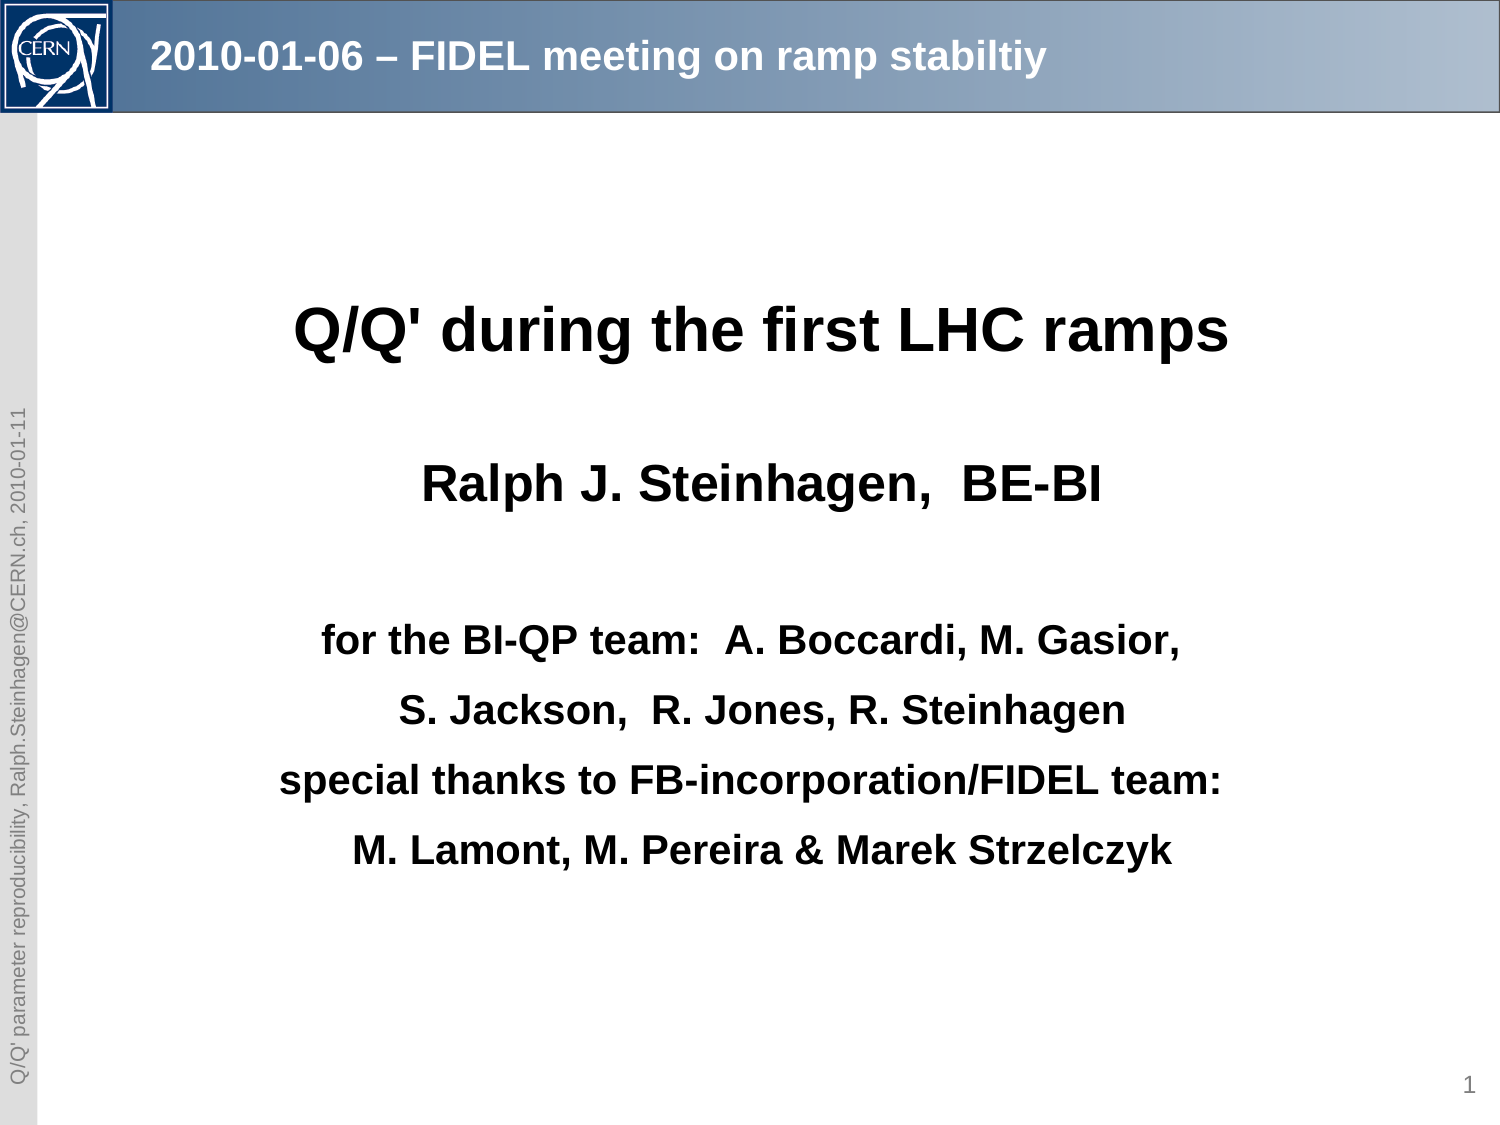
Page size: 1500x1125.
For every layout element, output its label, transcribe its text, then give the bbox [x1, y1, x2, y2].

subtitle Q/Q' during the first LHC ramps Ralph J. Steinhagen, BE-BI for the BI-QP team: A. Boccardi, M. Gasior, S. Jackson, R. Jones, R. Steinhagen special thanks to FB-incorporation/FIDEL team: M. Lamont, M. Pereira & Marek Strzelczyk [87, 145, 1438, 1023]
picture [0, 0, 113, 113]
title 2010-01-06 – FIDEL meeting on ramp stabiltiy [150, 7, 1201, 106]
